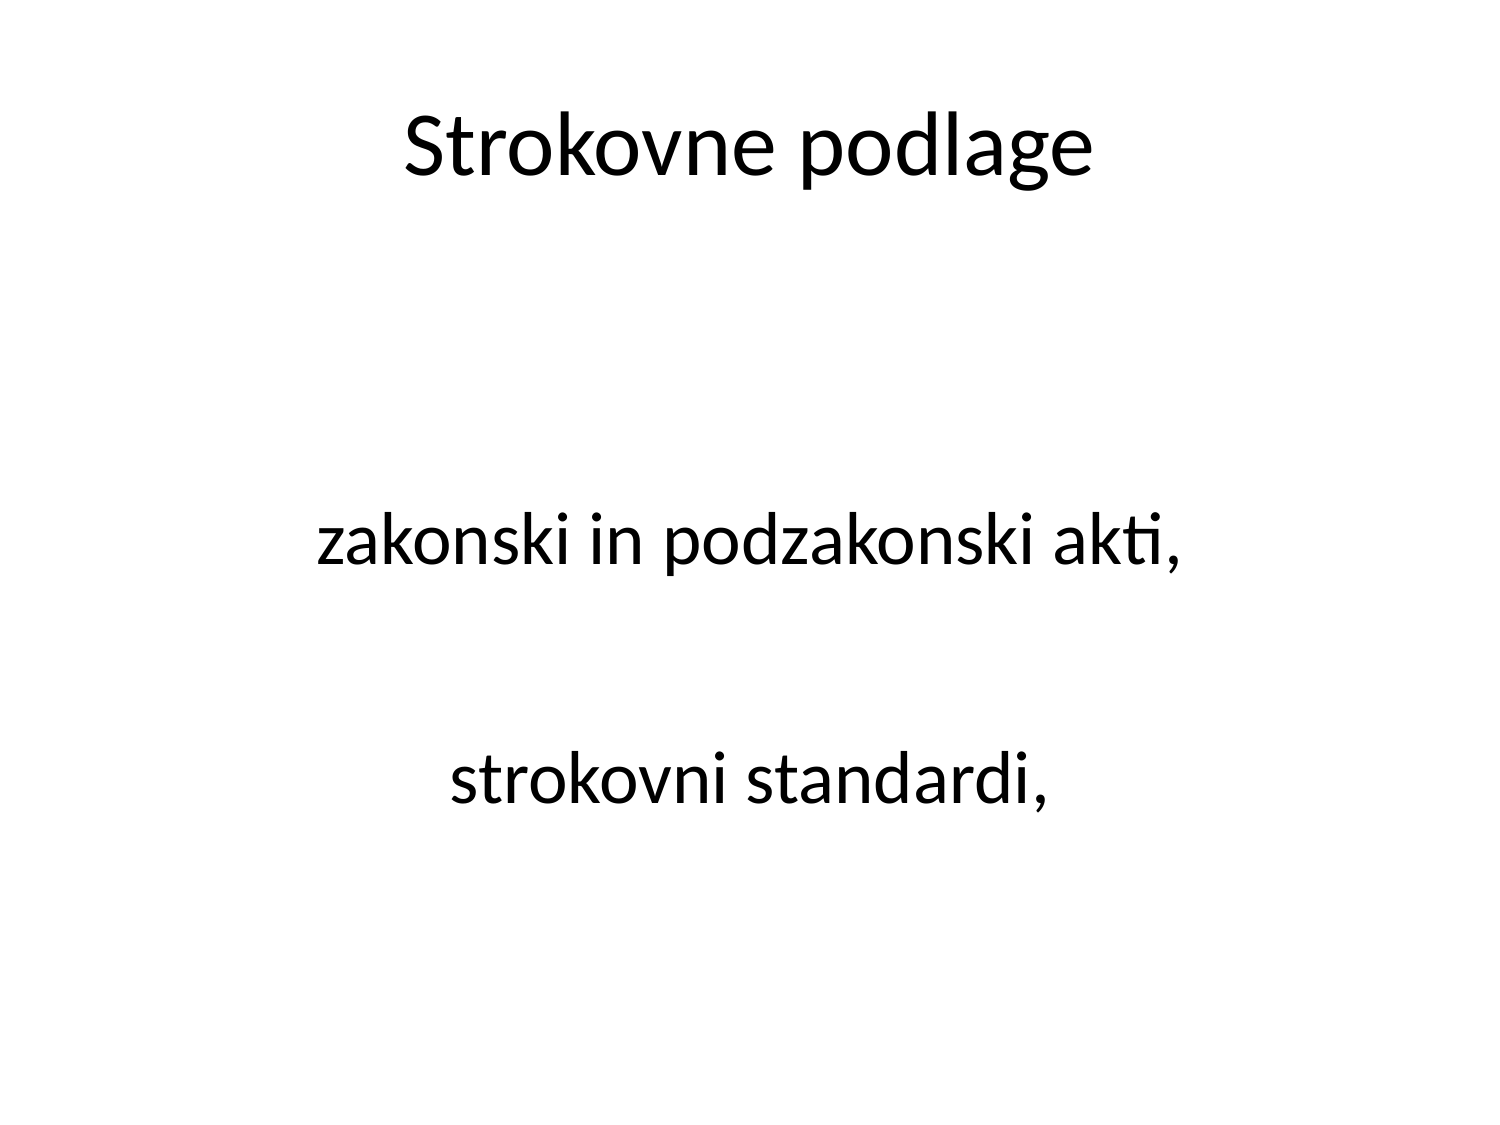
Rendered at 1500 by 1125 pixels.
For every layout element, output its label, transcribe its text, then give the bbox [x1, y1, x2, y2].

title Strokovne podlage [75, 45, 1425, 233]
list zakonski in podzakonski akti, strokovni standardi, [75, 262, 1425, 1005]
